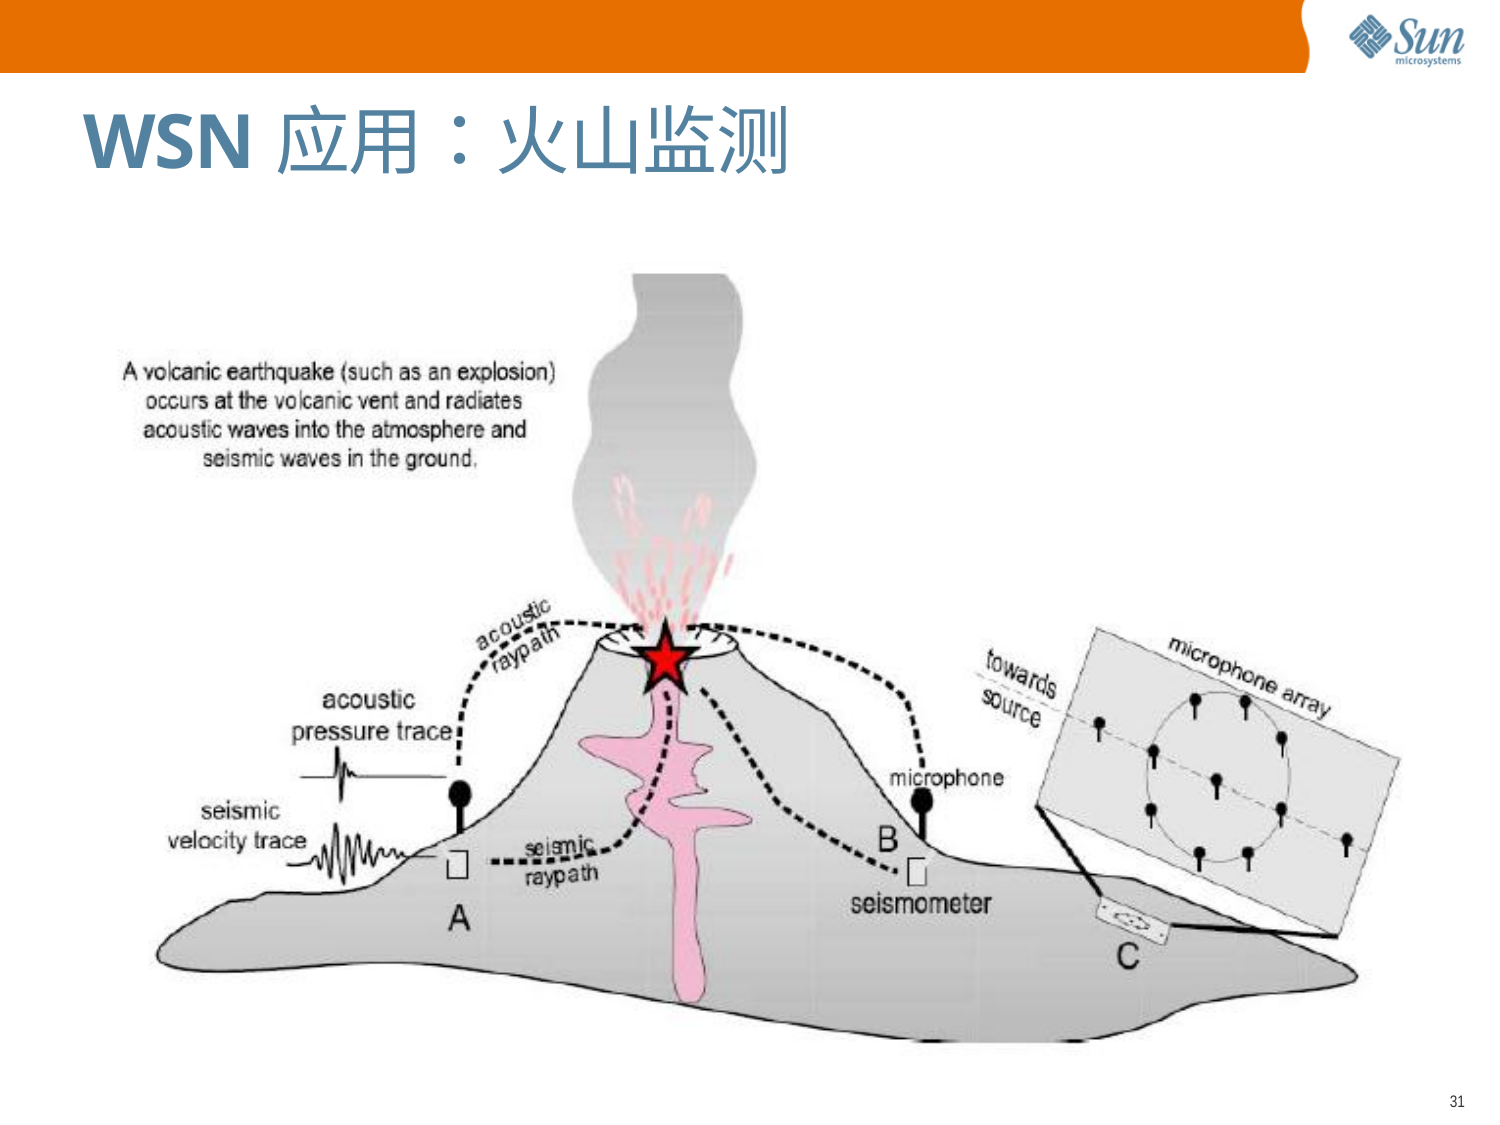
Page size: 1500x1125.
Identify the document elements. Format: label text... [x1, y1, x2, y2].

title WSN应用：火山监测 [83, 94, 1446, 199]
picture [0, 0, 1500, 73]
picture [71, 220, 1431, 1092]
